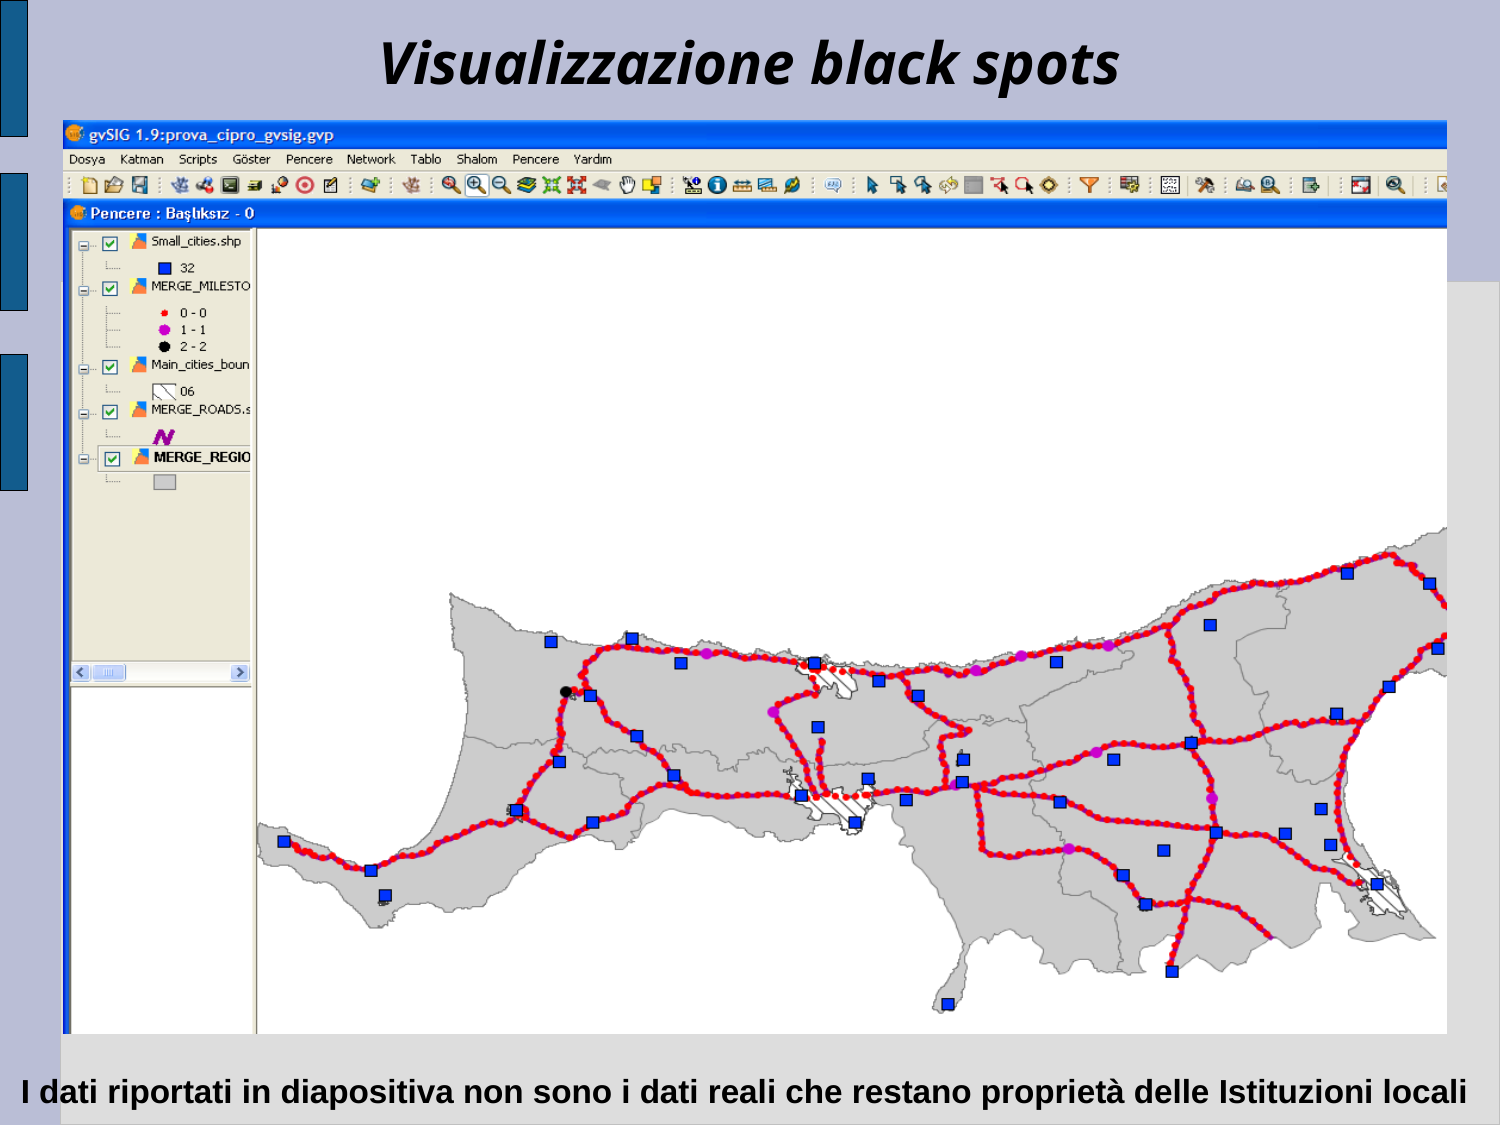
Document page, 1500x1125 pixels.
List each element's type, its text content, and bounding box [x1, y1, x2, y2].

picture [63, 120, 1447, 1034]
text_box I dati riportati in diapositiva non sono i dati reali che restano proprietà delle Istituzioni locali [0, 1063, 1500, 1118]
text_box Visualizzazione black spots [0, 19, 1500, 105]
